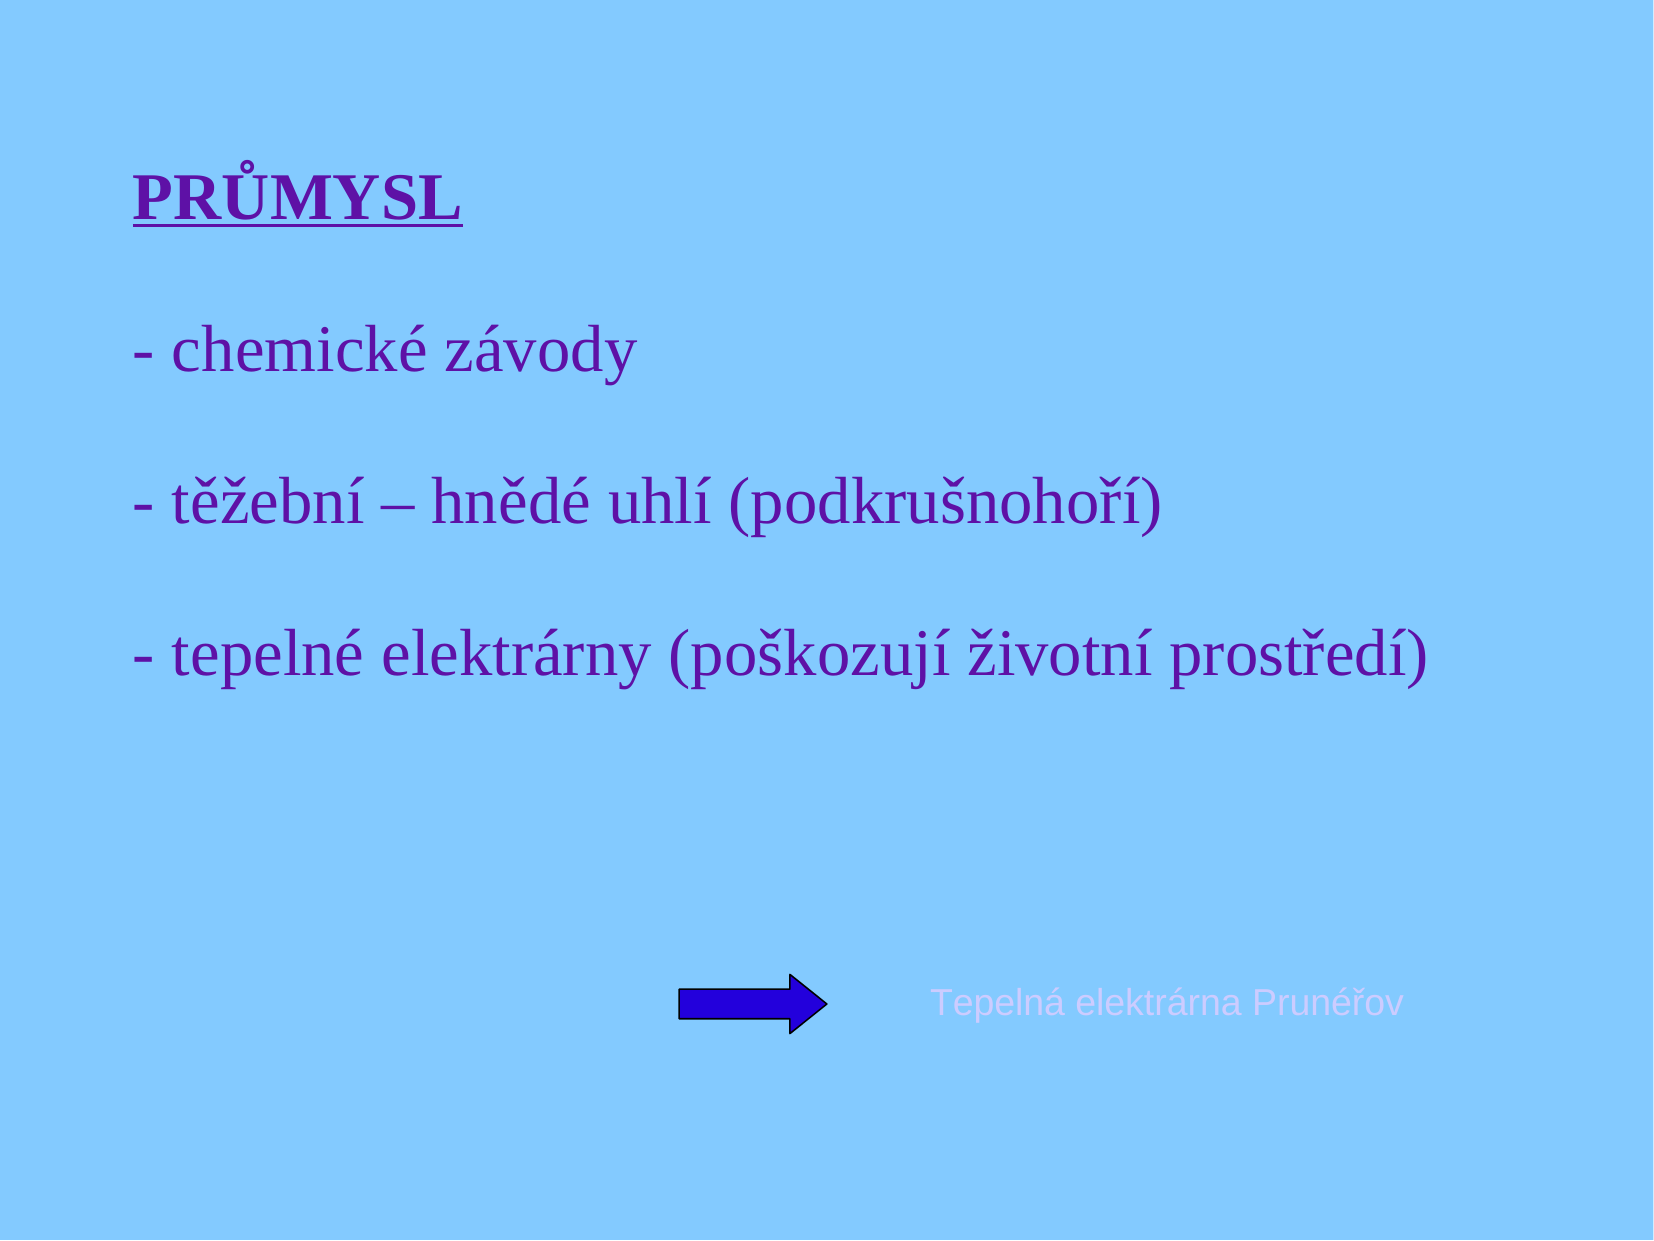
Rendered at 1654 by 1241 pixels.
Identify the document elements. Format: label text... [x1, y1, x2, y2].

text_box [679, 974, 827, 1034]
text_box Tepelná elektrárna Prunéřov [915, 974, 1486, 1046]
text_box PRŮMYSL - chemické závody - těžební – hnědé uhlí (podkrušnohoří) - tepelné elektrárny (poškozují životní prostředí) [118, 147, 1595, 532]
